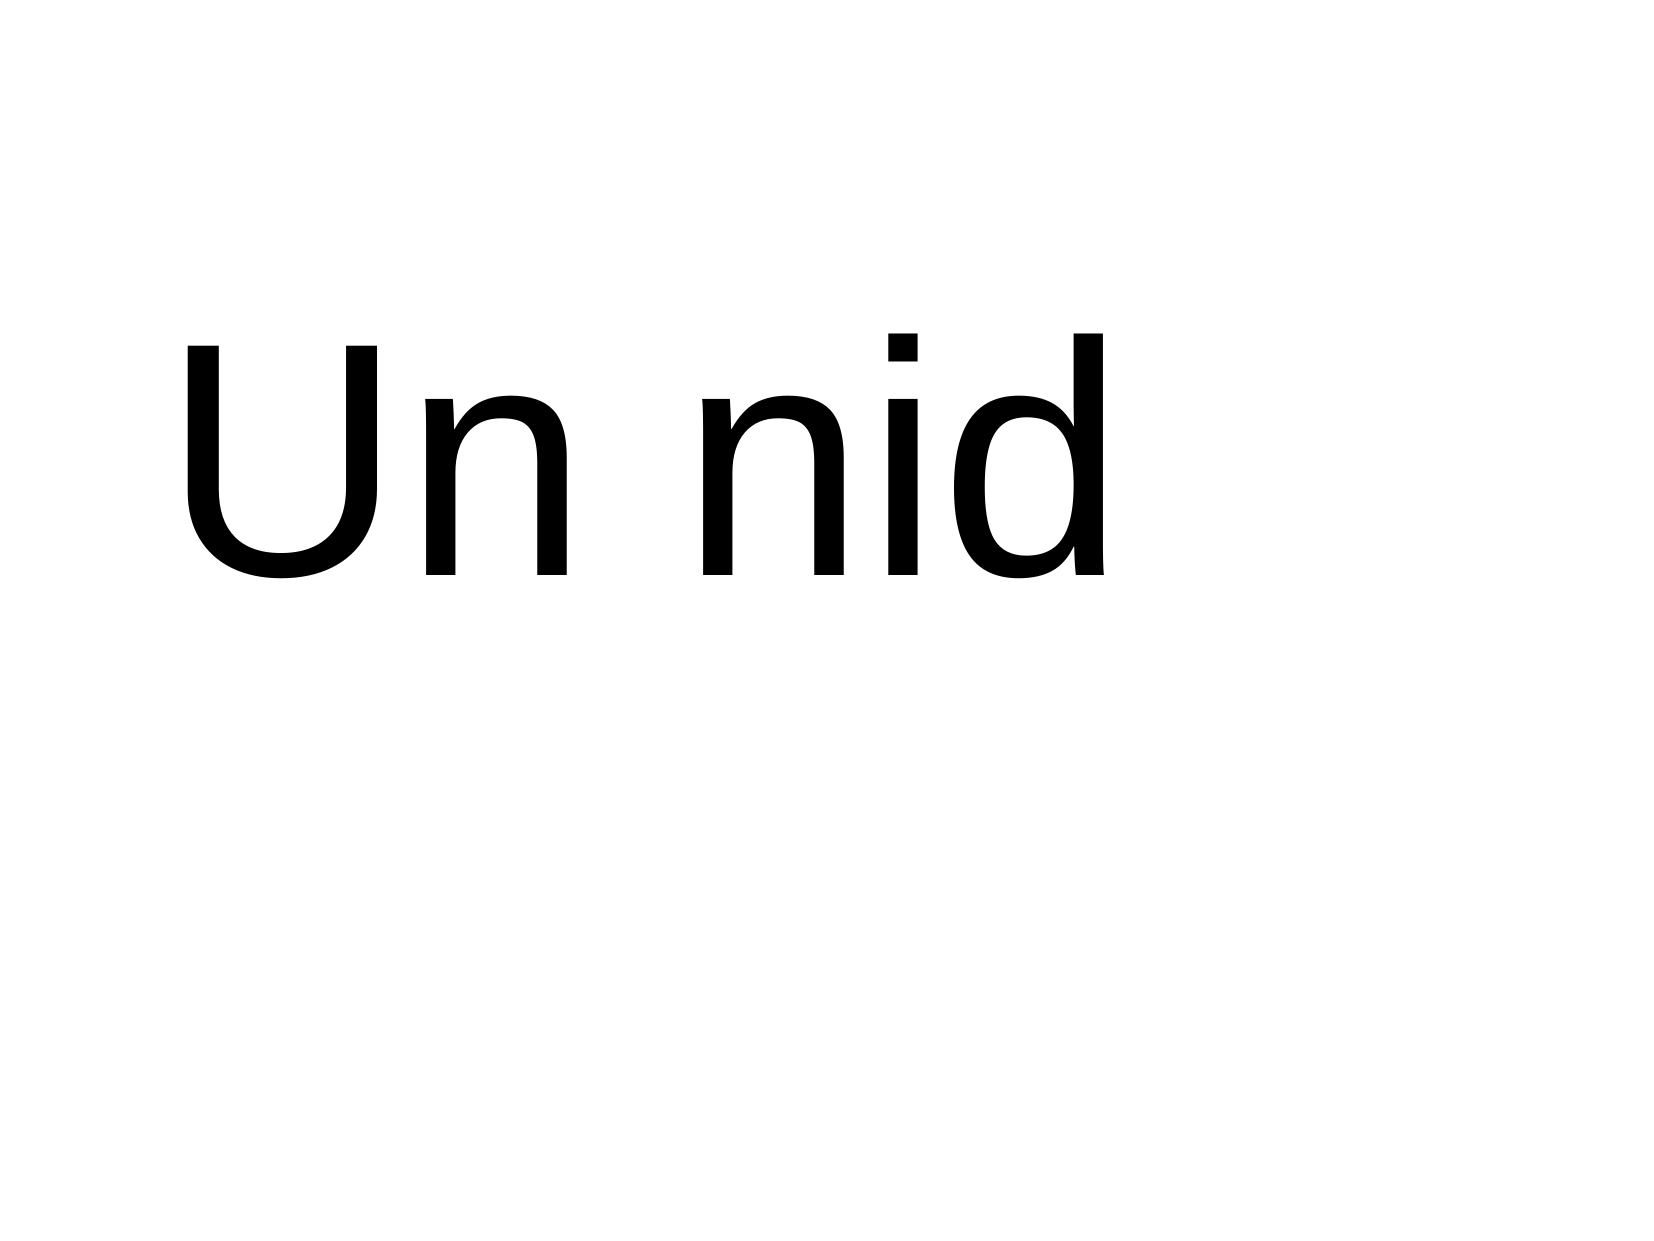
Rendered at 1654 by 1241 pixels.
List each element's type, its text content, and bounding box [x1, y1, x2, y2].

text_box Un nid [147, 265, 1565, 653]
